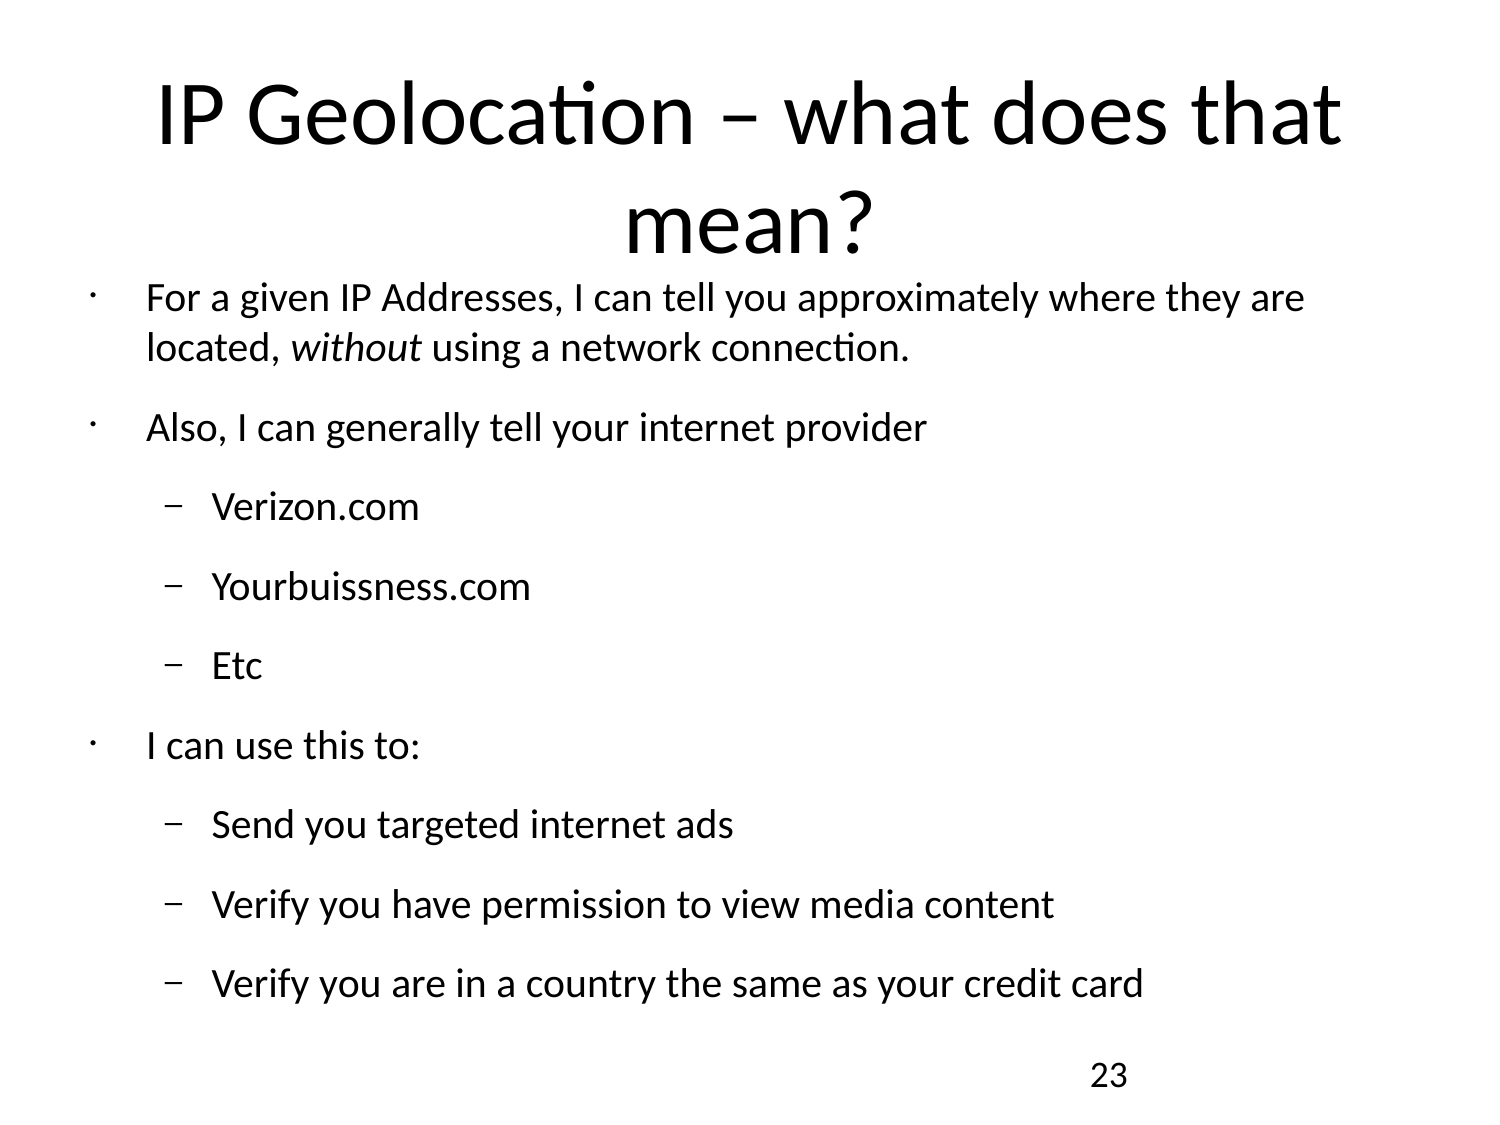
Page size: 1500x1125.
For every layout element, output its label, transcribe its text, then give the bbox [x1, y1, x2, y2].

slide_number <number> [1074, 1042, 1425, 1103]
list For a given IP Addresses, I can tell you approximately where they are located, without using a network connection. Also, I can generally tell your internet provider Verizon.com Yourbuissness.com Etc I can use this to: Send you targeted internet ads Verify you have permission to view media content Verify you are in a country the same as your credit card [75, 262, 1425, 1005]
title IP Geolocation – what does that mean? [75, 45, 1425, 233]
